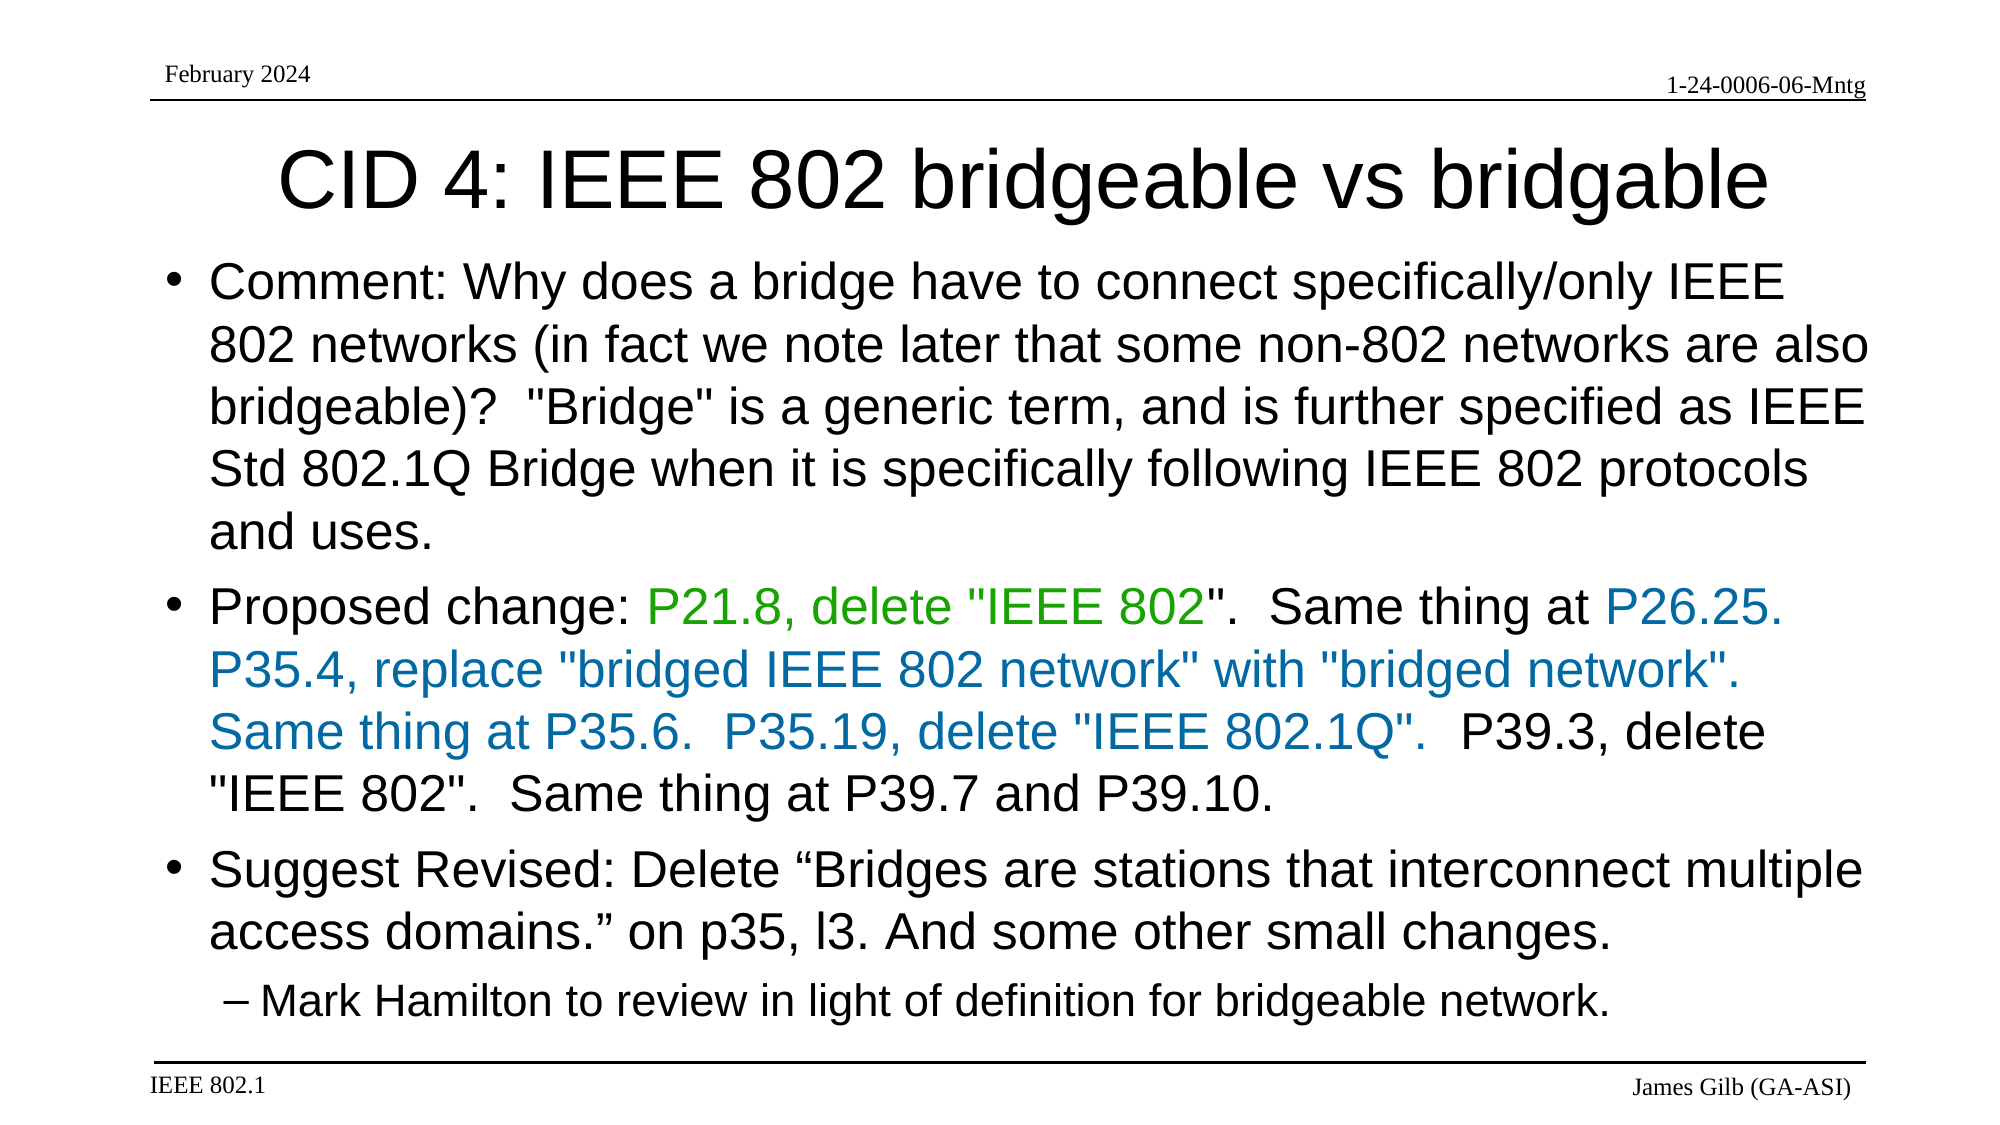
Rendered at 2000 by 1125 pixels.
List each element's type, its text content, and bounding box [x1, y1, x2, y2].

title CID 4: IEEE 802 bridgeable vs bridgable [149, 112, 1900, 238]
list Comment: Why does a bridge have to connect specifically/only IEEE 802 networks (in fact we note later that some non-802 networks are also bridgeable)? "Bridge" is a generic term, and is further specified as IEEE Std 802.1Q Bridge when it is specifically following IEEE 802 protocols and uses. Proposed change: P21.8, delete "IEEE 802". Same thing at P26.25. P35.4, replace "bridged IEEE 802 network" with "bridged network". Same thing at P35.6. P35.19, delete "IEEE 802.1Q". P39.3, delete "IEEE 802". Same thing at P39.7 and P39.10. Suggest Revised: Delete “Bridges are stations that interconnect multiple access domains.” on p35, l3. And some other small changes. Mark Hamilton to review in light of definition for bridgeable network. [149, 239, 1900, 1051]
